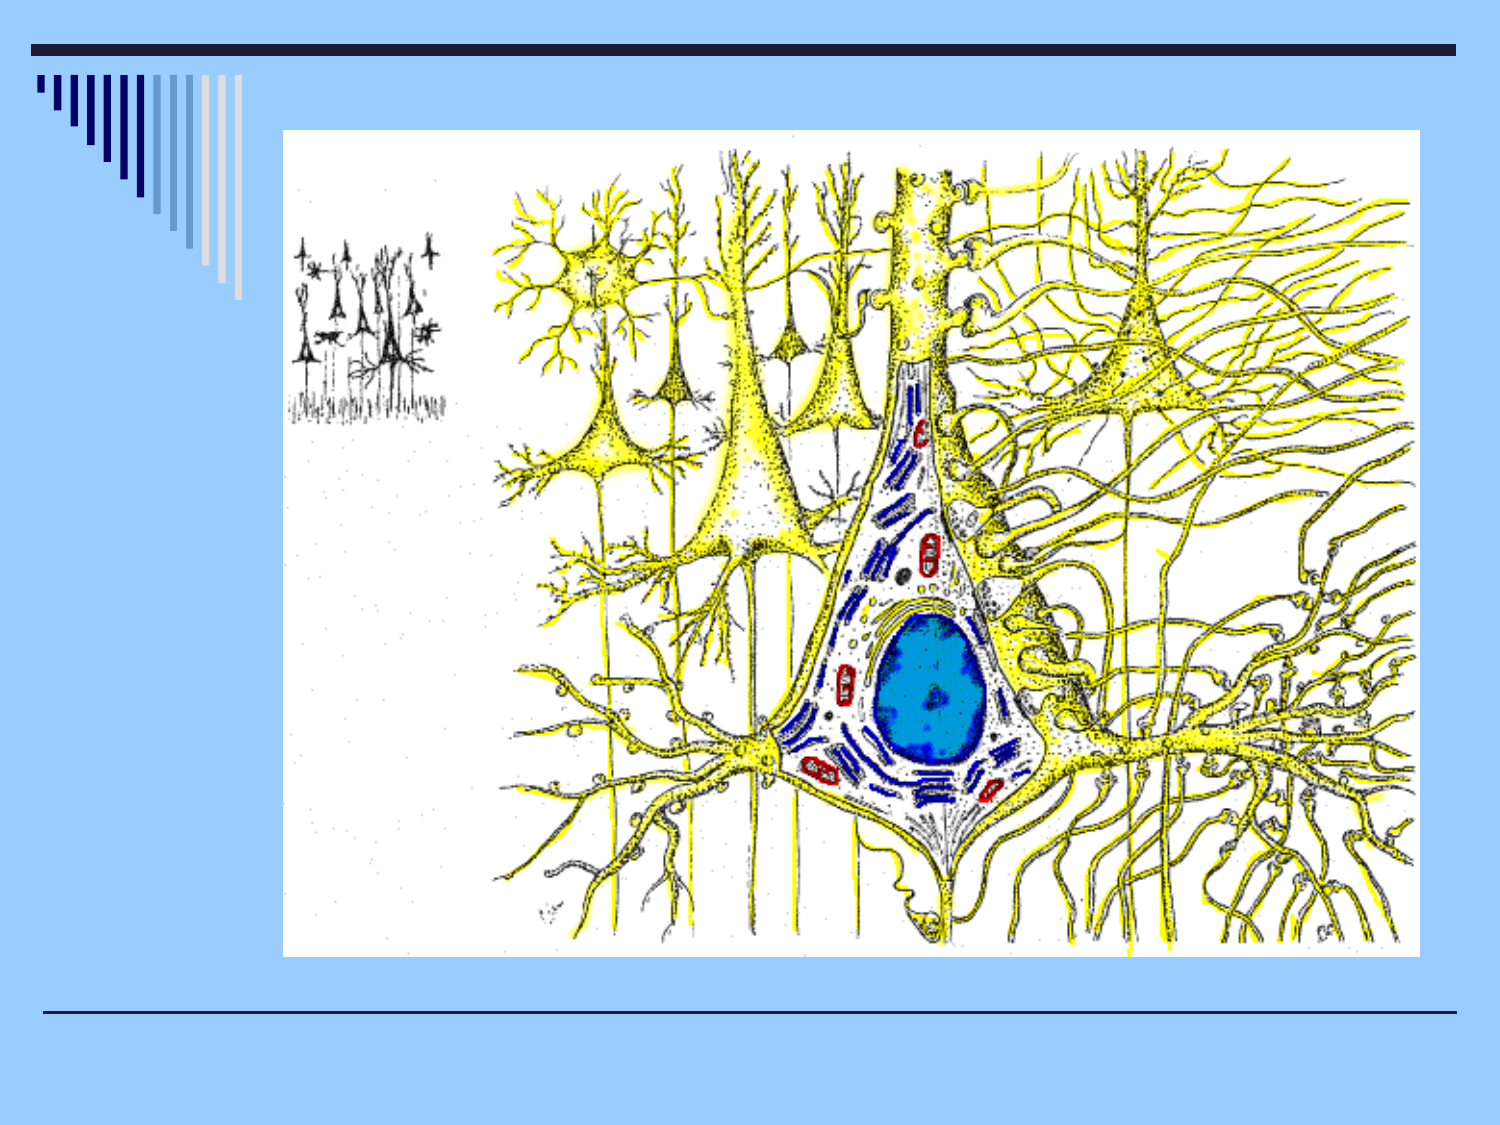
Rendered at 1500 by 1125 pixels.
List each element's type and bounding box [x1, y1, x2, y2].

picture [283, 130, 1420, 957]
